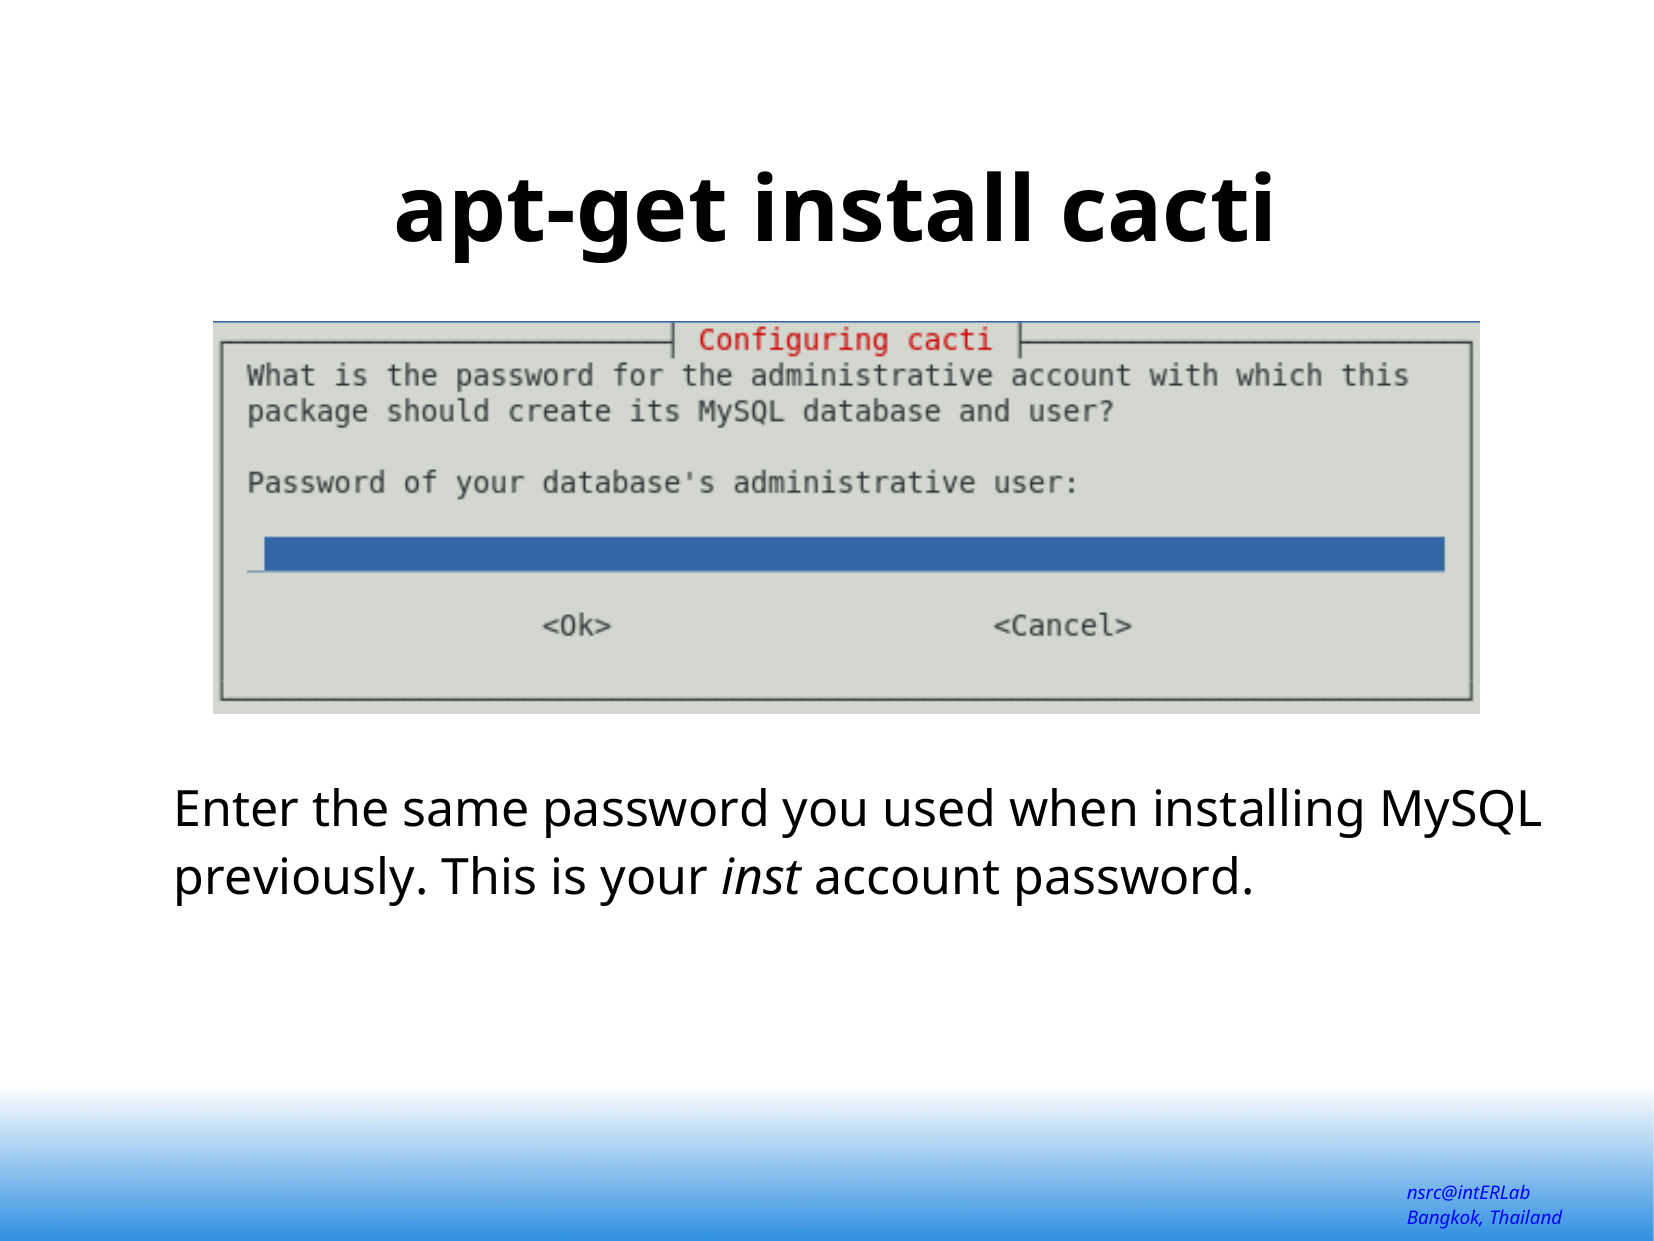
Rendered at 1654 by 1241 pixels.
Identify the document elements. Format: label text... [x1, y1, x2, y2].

title apt-get install cacti [121, 102, 1534, 310]
picture [0, 1083, 1654, 1241]
text_box Enter the same password you used when installing MySQL previously. This is your inst account password. [173, 773, 1584, 895]
picture [213, 321, 1480, 714]
